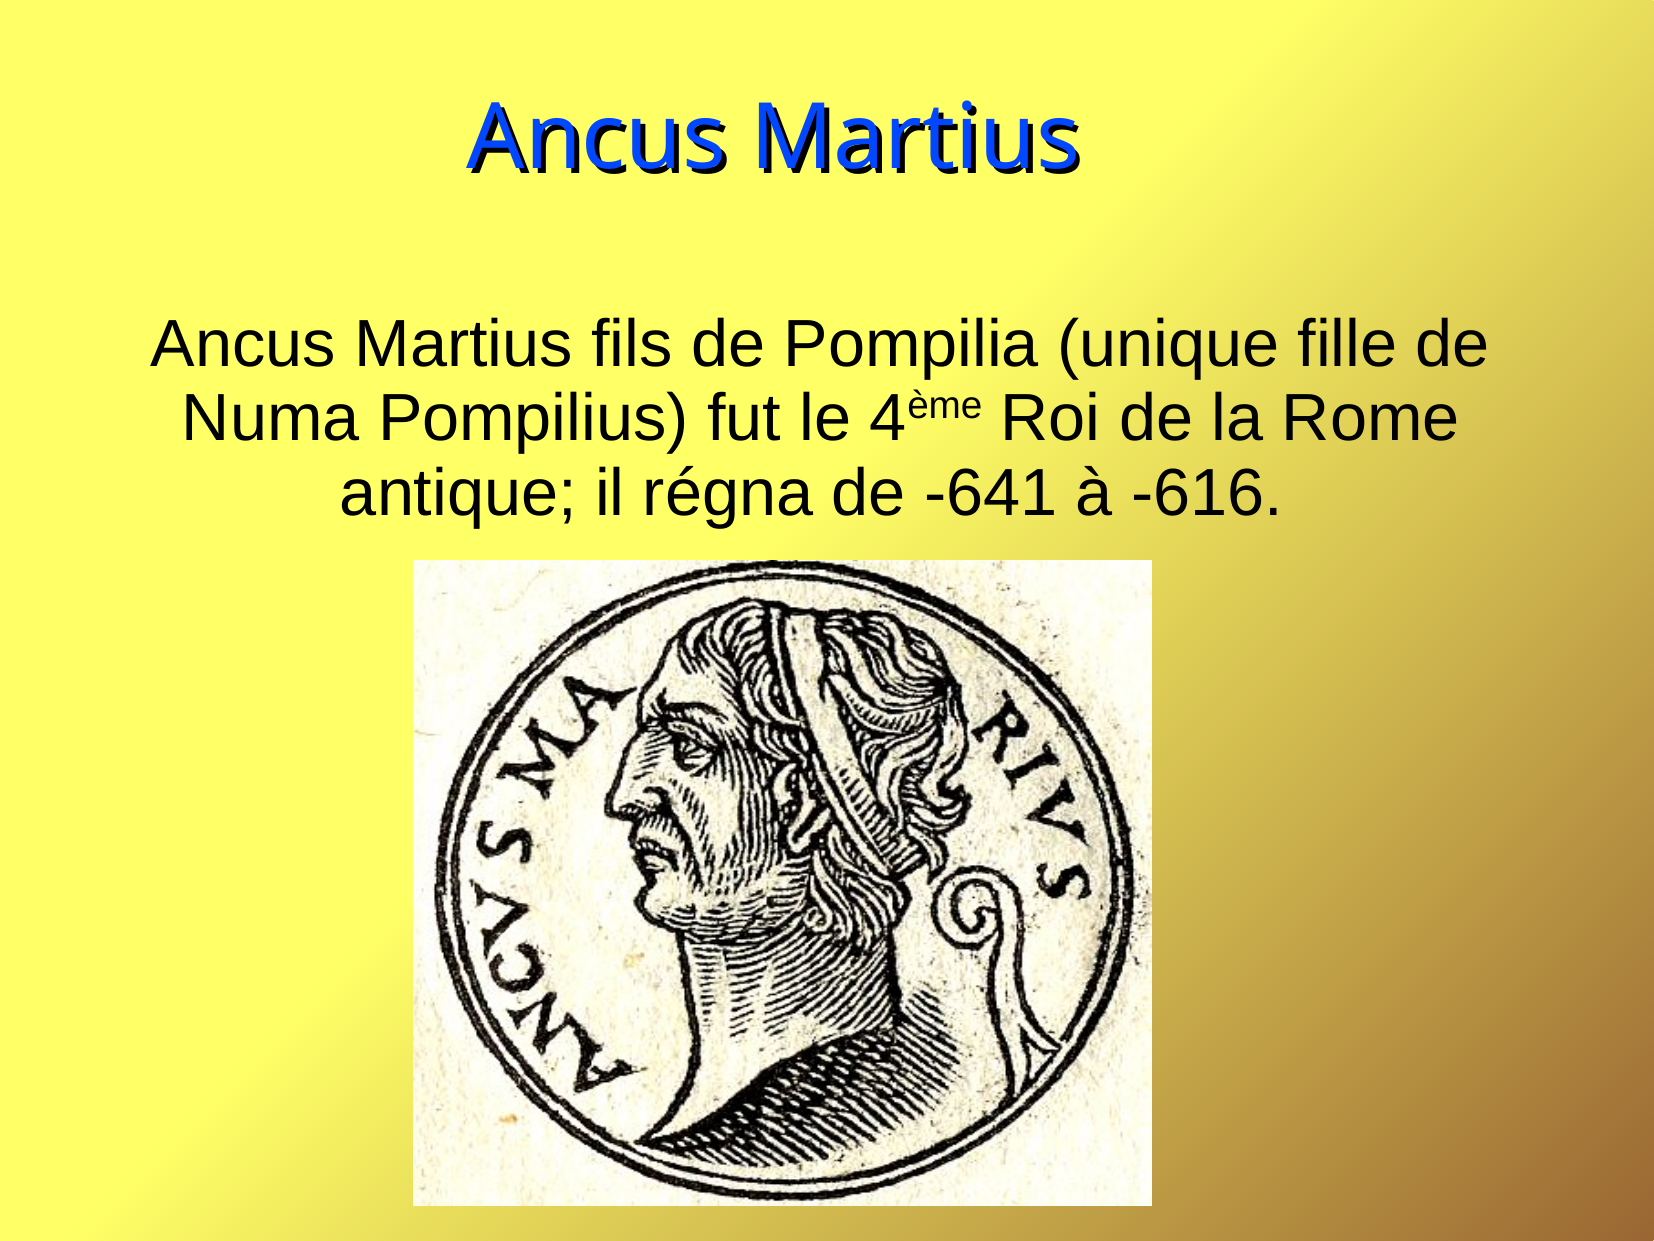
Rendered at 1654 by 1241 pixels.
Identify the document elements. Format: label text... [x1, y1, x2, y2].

picture [413, 560, 1152, 1206]
subtitle Ancus Martius fils de Pompilia (unique fille de Numa Pompilius) fut le 4ème Roi de la Rome antique; il régna de -641 à -616. [76, 260, 1565, 650]
title Ancus Martius [29, 29, 1518, 237]
